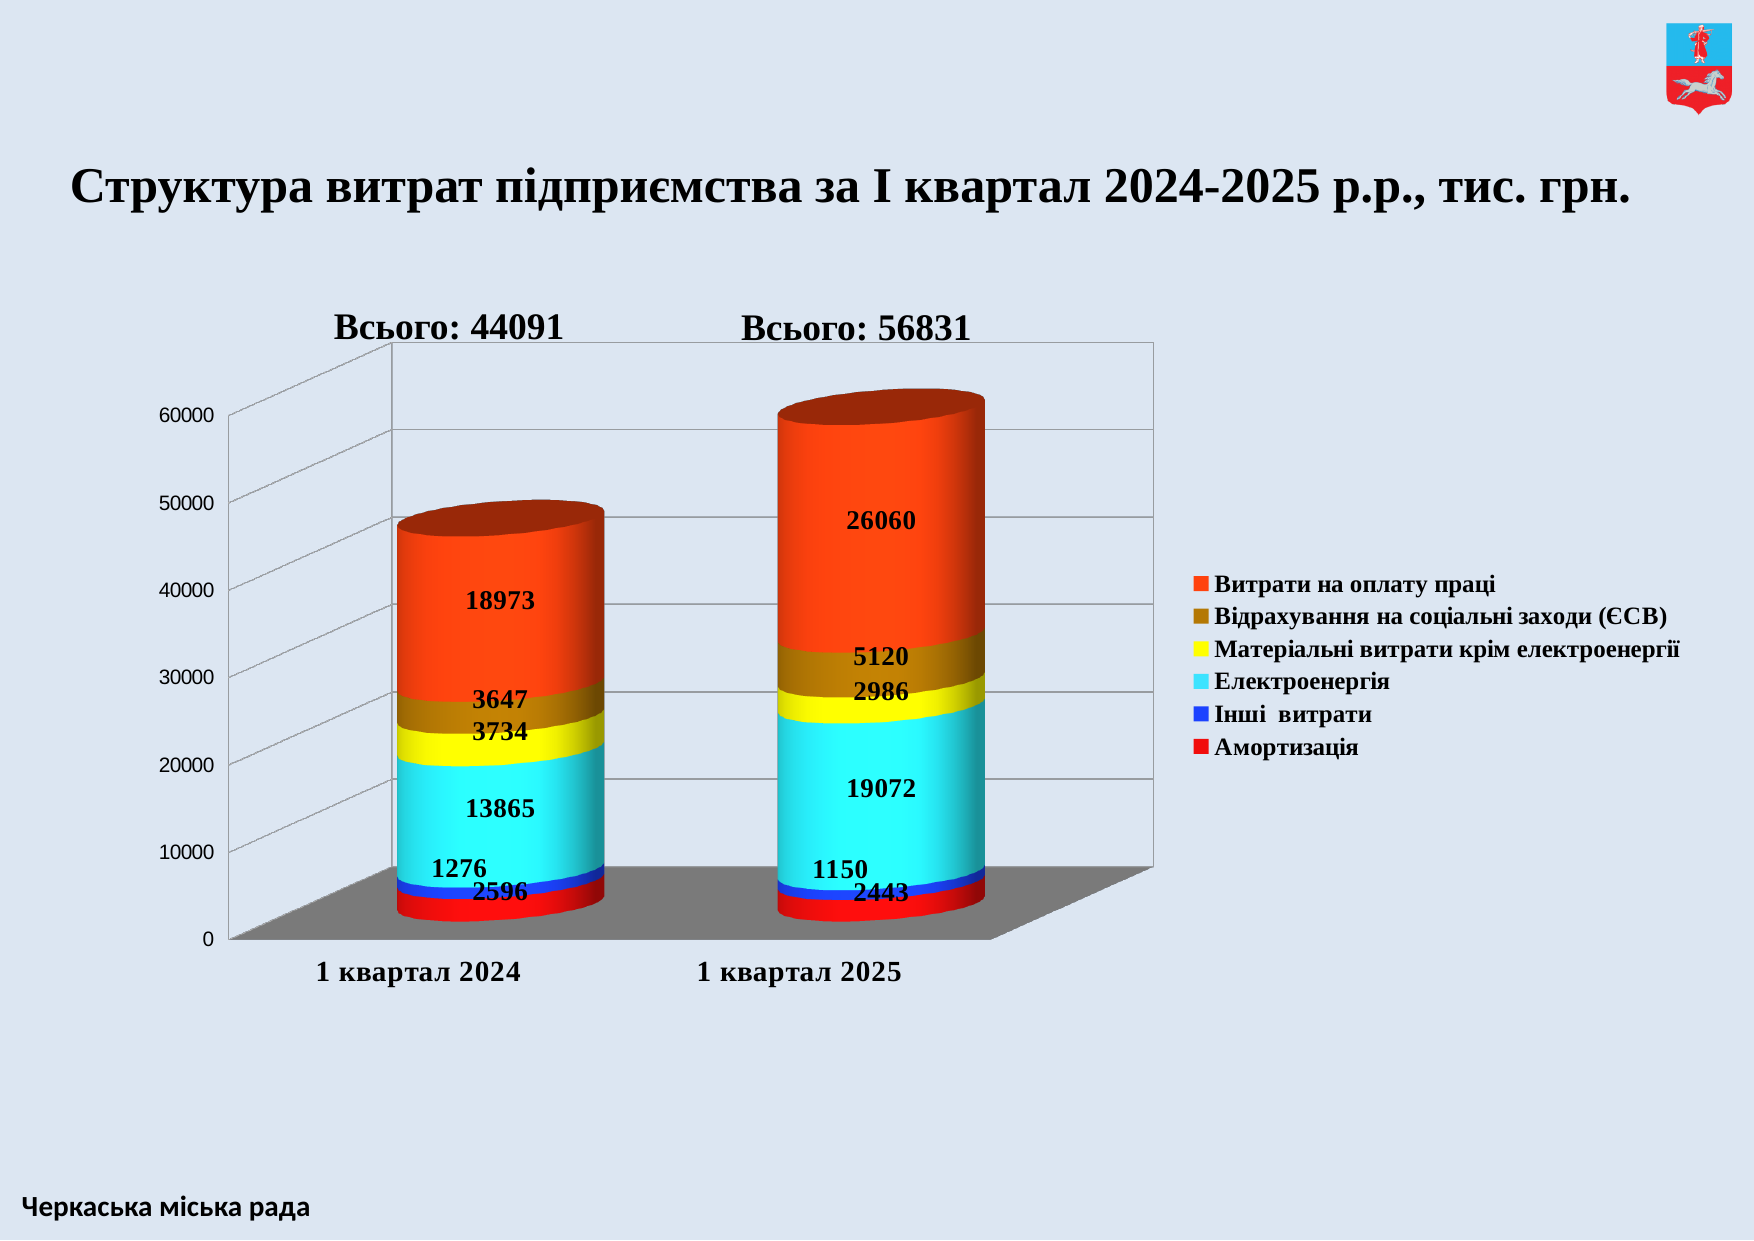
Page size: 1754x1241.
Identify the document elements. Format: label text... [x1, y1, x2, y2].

text_box Всього: 56831 [726, 296, 1068, 356]
text_box Черкаська міська рада [7, 1180, 380, 1230]
chart [127, 328, 1701, 1002]
picture [1663, 20, 1734, 117]
text_box Всього: 44091 [319, 295, 703, 355]
text_box Структура витрат підприємства за I квартал 2024-2025 р.р., тис. грн. [47, 145, 1654, 220]
